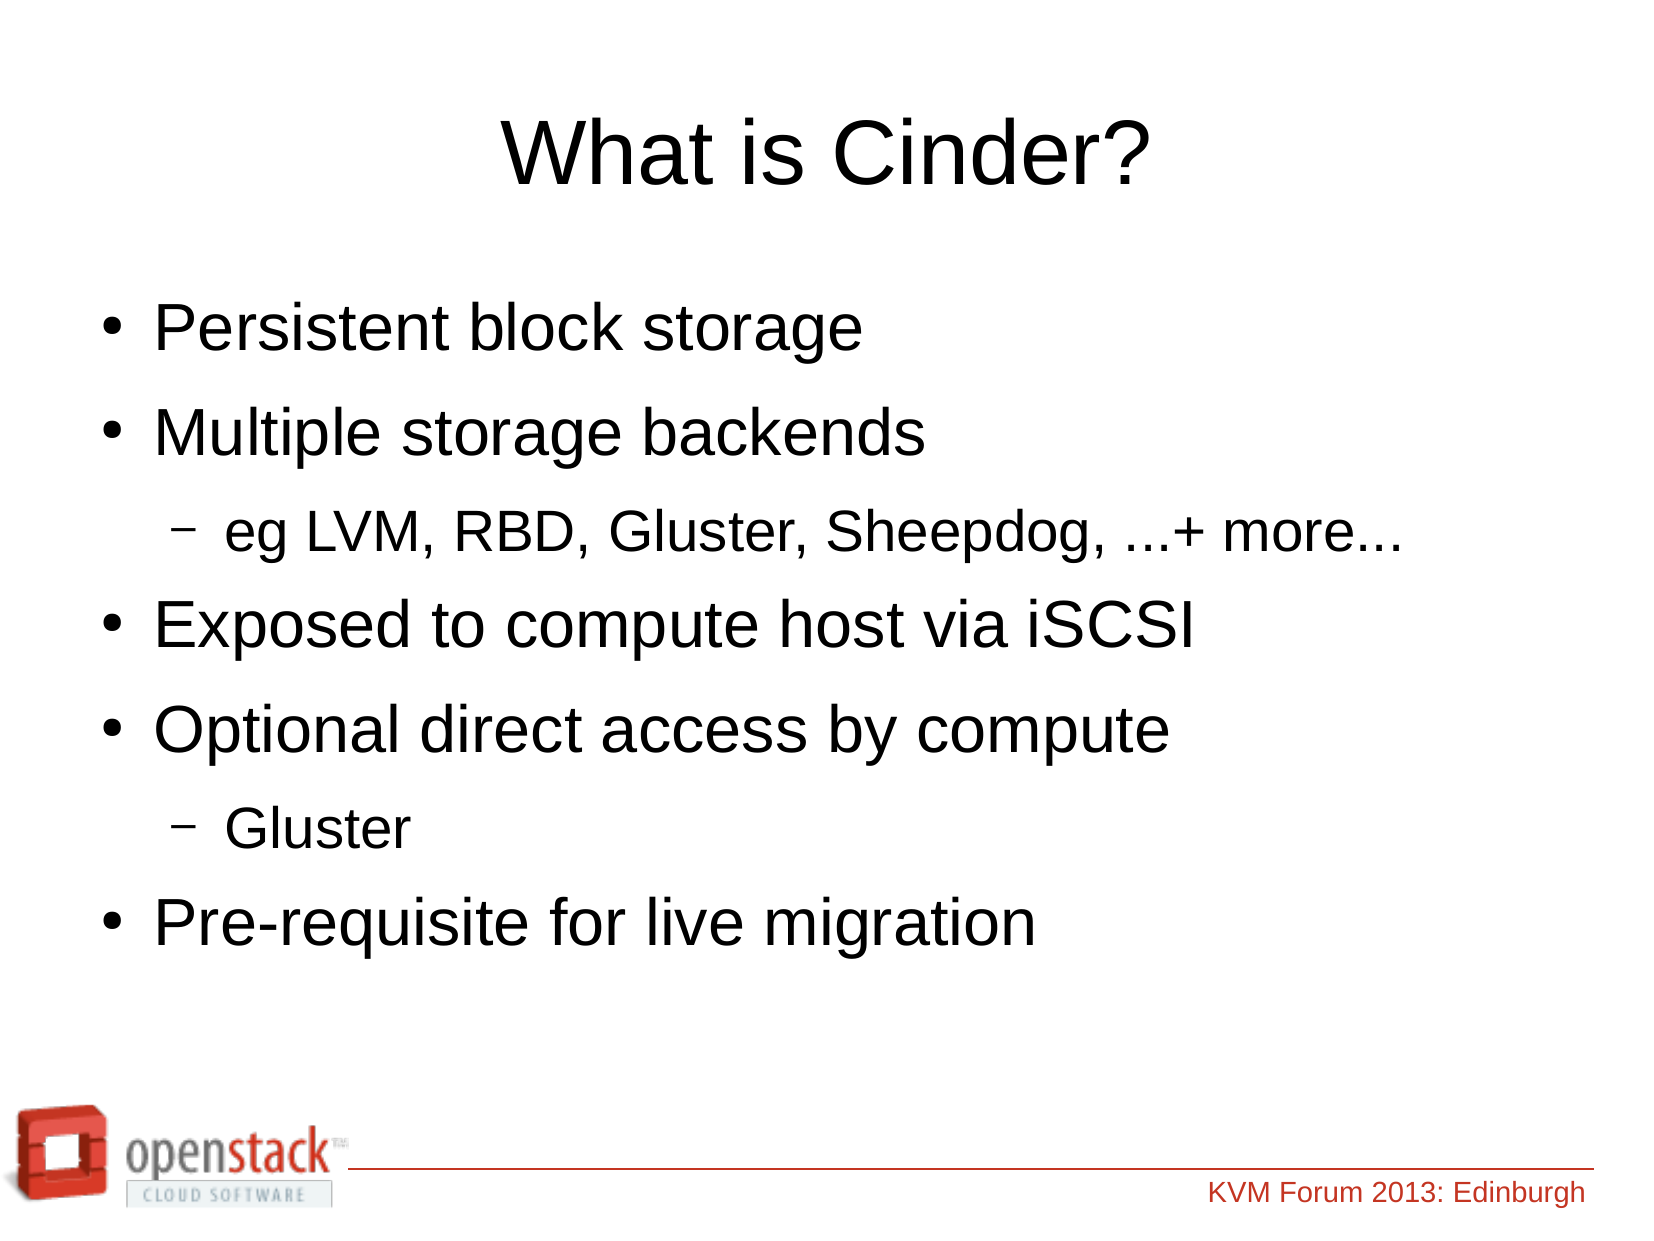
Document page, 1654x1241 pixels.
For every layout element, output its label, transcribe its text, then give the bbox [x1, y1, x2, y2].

list Persistent block storage Multiple storage backends eg LVM, RBD, Gluster, Sheepdog, ...+ more... Exposed to compute host via iSCSI Optional direct access by compute Gluster Pre-requisite for live migration [82, 290, 1571, 1010]
title What is Cinder? [82, 49, 1571, 257]
picture [0, 1101, 349, 1219]
